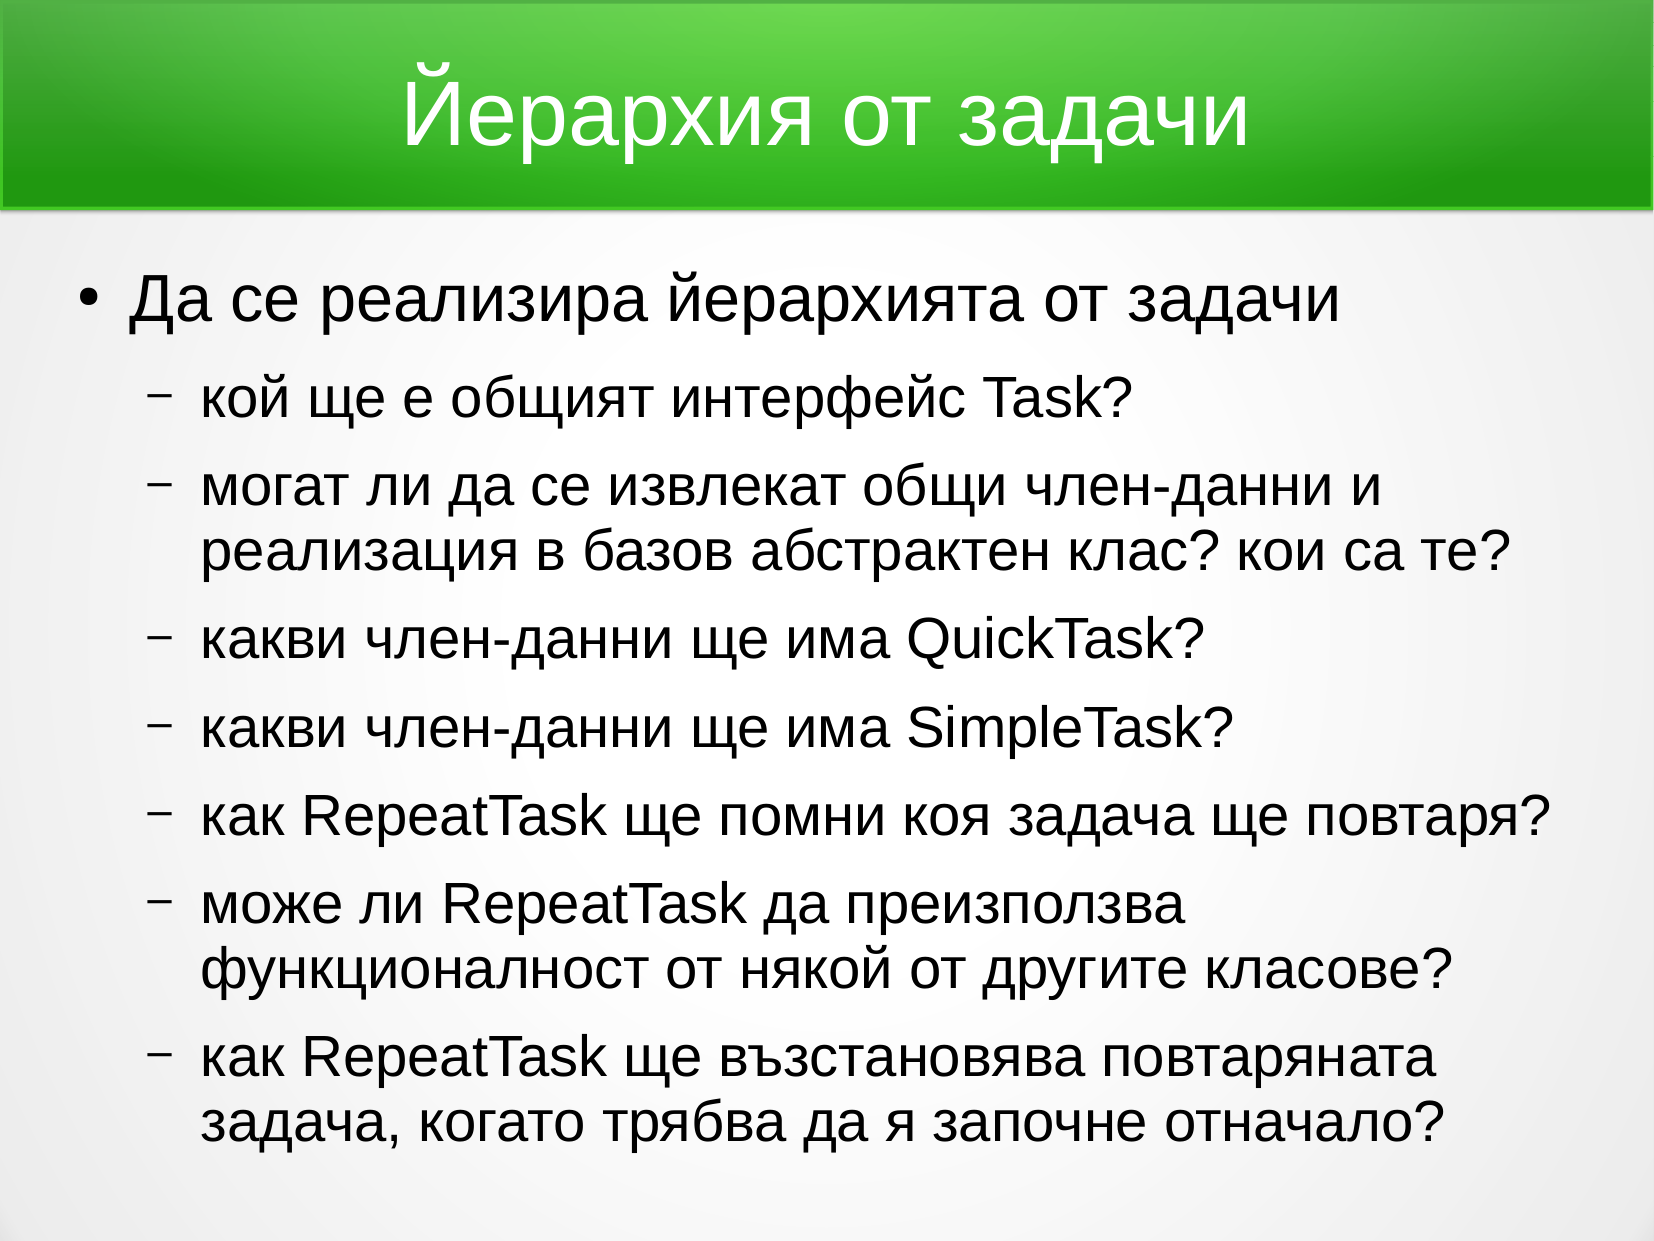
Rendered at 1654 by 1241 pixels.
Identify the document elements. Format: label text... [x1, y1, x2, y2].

title Йерархия от задачи [82, 49, 1571, 179]
list Да се реализира йерархията от задачи кой ще е общият интерфейс Task? могат ли да се извлекат общи член-данни и реализация в базов абстрактен клас? кои са те? какви член-данни ще има QuickTask? какви член-данни ще има SimpleTask? как RepeatTask ще помни коя задача ще повтаря? може ли RepeatTask да преизползва функционалност от някой от другите класове? как RepeatTask ще възстановява повтаряната задача, когато трябва да я започне отначало? [59, 261, 1595, 1182]
